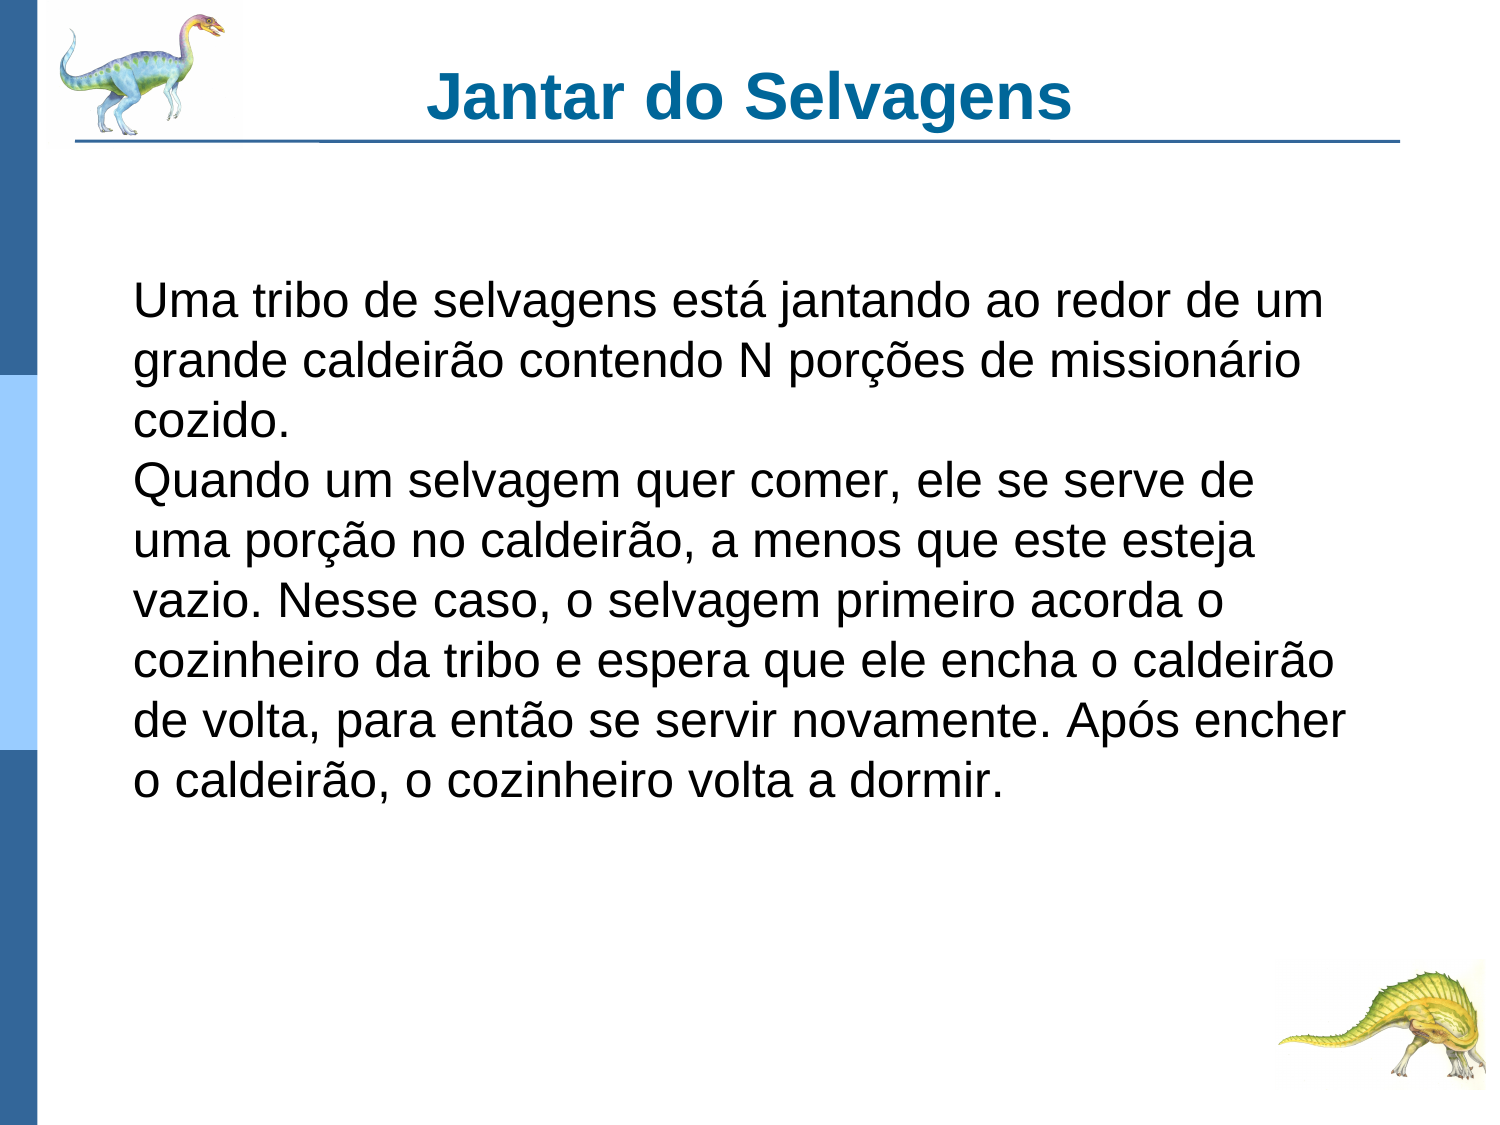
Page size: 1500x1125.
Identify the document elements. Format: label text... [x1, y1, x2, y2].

picture [46, 0, 243, 149]
text_box Jantar do Selvagens [75, 45, 1426, 141]
text_box Uma tribo de selvagens está jantando ao redor de um grande caldeirão contendo N porções de missionário cozido. Quando um selvagem quer comer, ele se serve de uma porção no caldeirão, a menos que este esteja vazio. Nesse caso, o selvagem primeiro acorda o cozinheiro da tribo e espera que ele encha o caldeirão de volta, para então se servir novamente. Após encher o caldeirão, o cozinheiro volta a dormir. [118, 260, 1371, 876]
picture [1275, 959, 1486, 1090]
